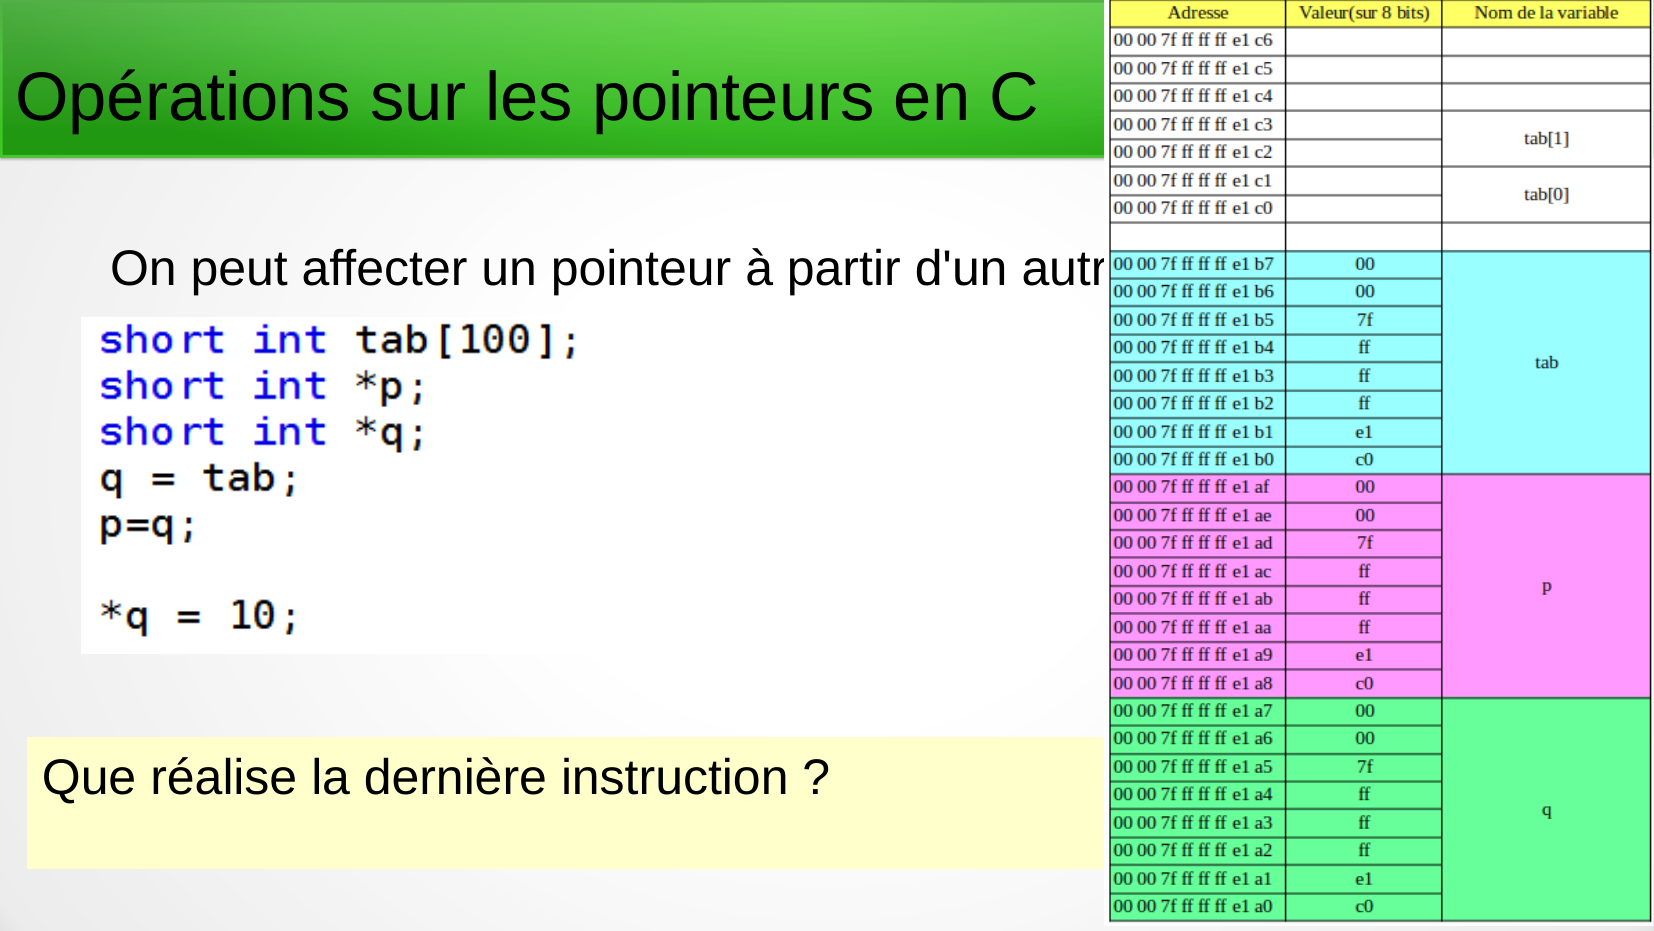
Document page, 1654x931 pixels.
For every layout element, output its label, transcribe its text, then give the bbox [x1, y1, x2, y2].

picture [1104, 0, 1654, 927]
list On peut affecter un pointeur à partir d'un autre [81, 227, 1104, 728]
text_box Que réalise la dernière instruction ? [27, 737, 1104, 869]
picture [81, 317, 597, 654]
title Opérations sur les pointeurs en C [0, 35, 1104, 142]
